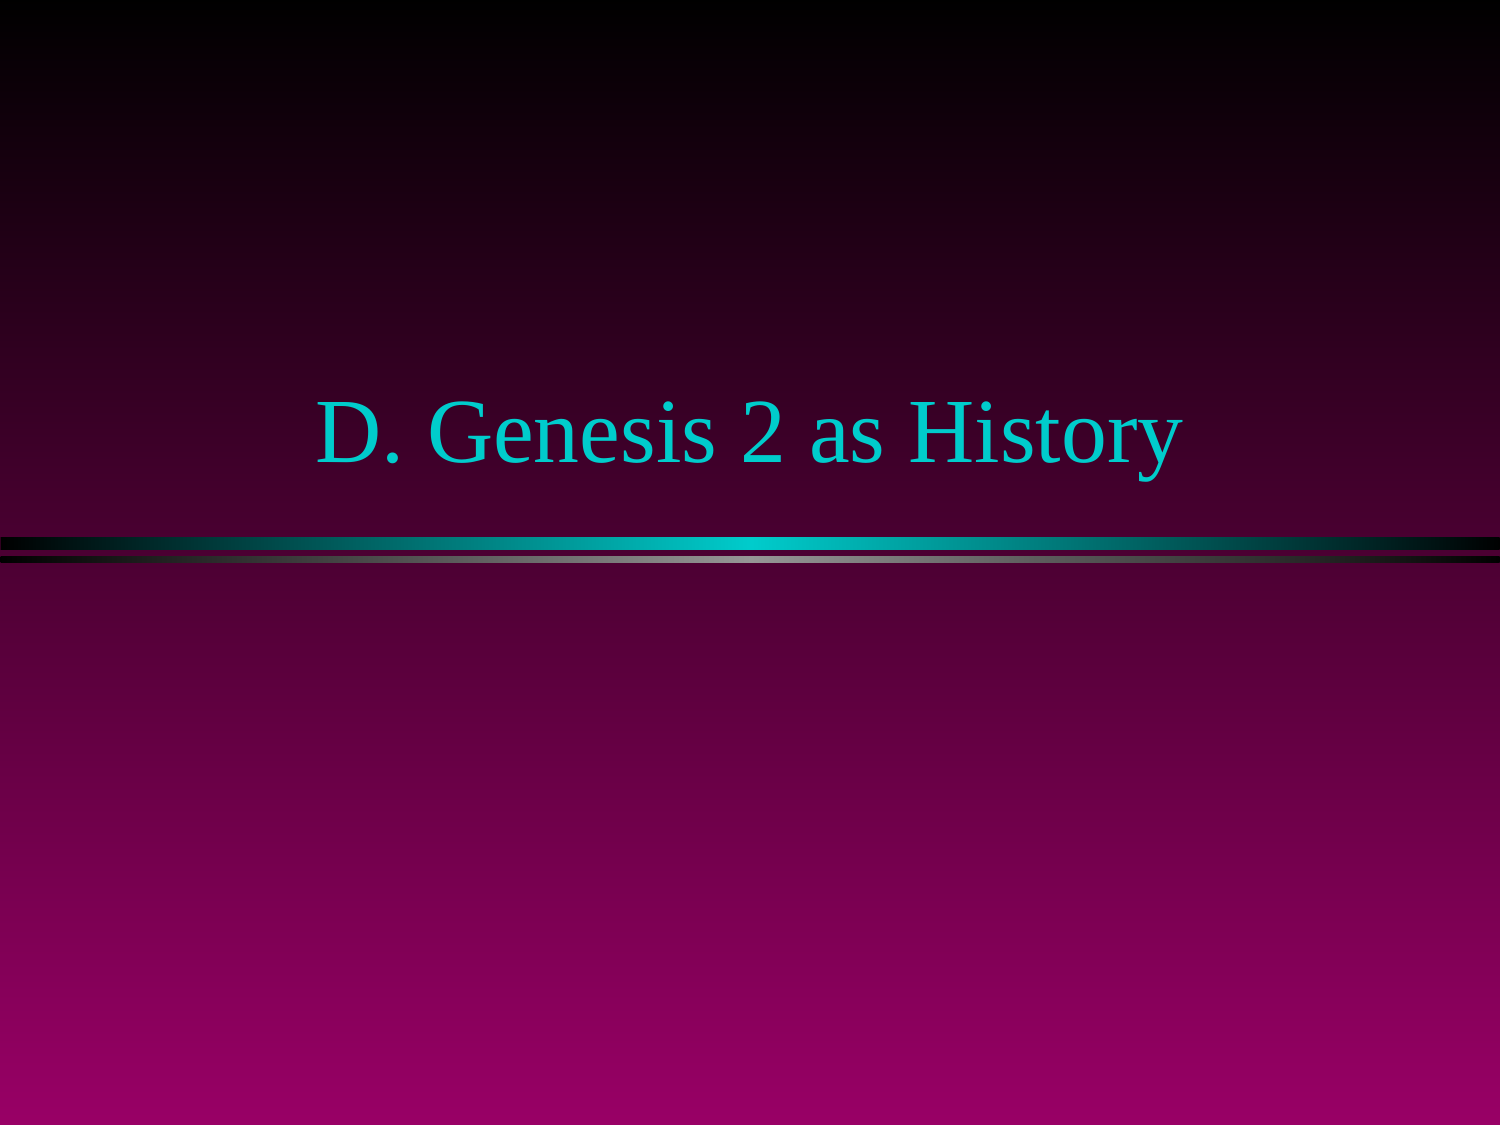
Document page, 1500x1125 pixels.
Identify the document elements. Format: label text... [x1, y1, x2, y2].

title D. Genesis 2 as History [112, 337, 1388, 525]
